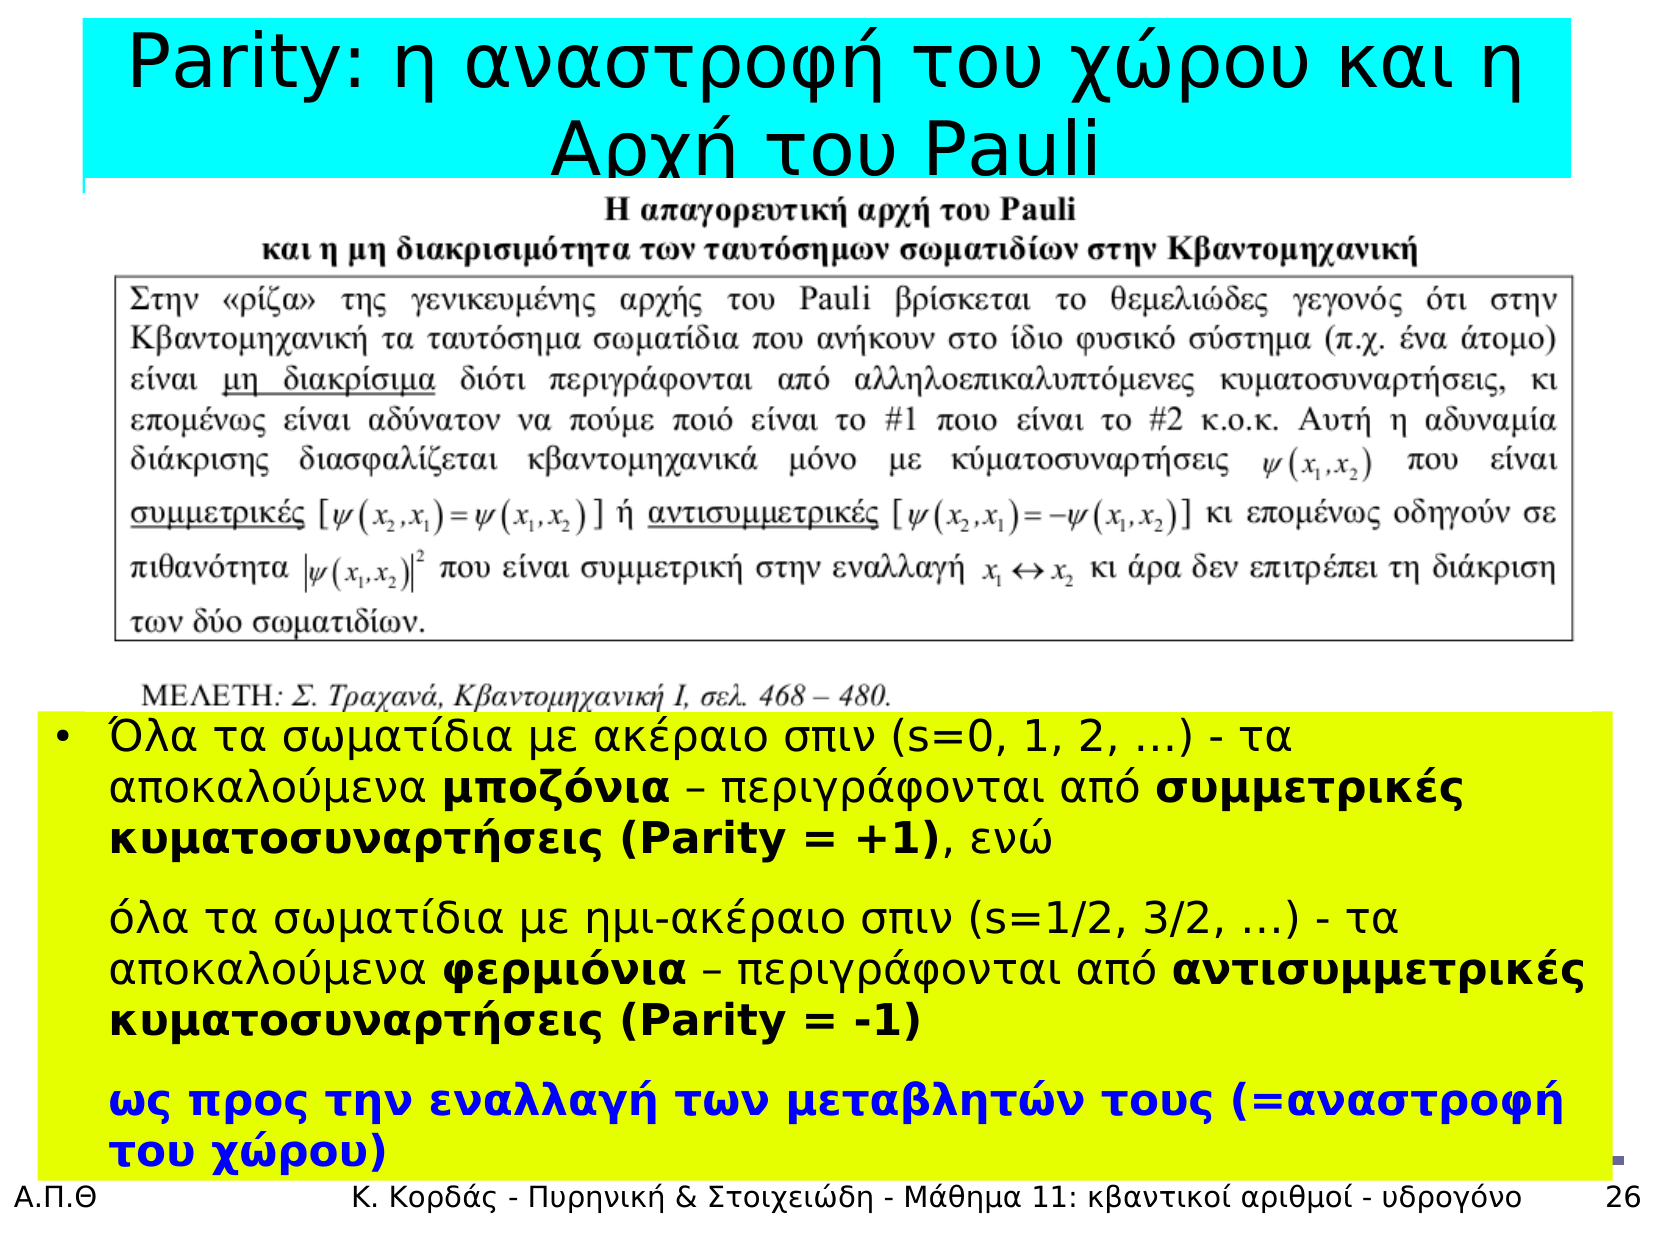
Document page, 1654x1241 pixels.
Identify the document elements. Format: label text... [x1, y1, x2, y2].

title Parity: η αναστροφή του χώρου και η Αρχή του Pauli [82, 18, 1571, 194]
picture [85, 178, 1592, 712]
list Όλα τα σωματίδια με ακέραιο σπιν (s=0, 1, 2, …) - τα αποκαλούμενα μποζόνια – περιγράφονται από συμμετρικές κυματοσυναρτήσεις (Parity = +1), ενώ όλα τα σωματίδια με ημι-ακέραιο σπιν (s=1/2, 3/2, …) - τα αποκαλούμενα φερμιόνια – περιγράφονται από αντισυμμετρικές κυματοσυναρτήσεις (Parity = -1) ως προς την εναλλαγή των μεταβλητών τους (=αναστροφή του χώρου) [37, 711, 1613, 1181]
